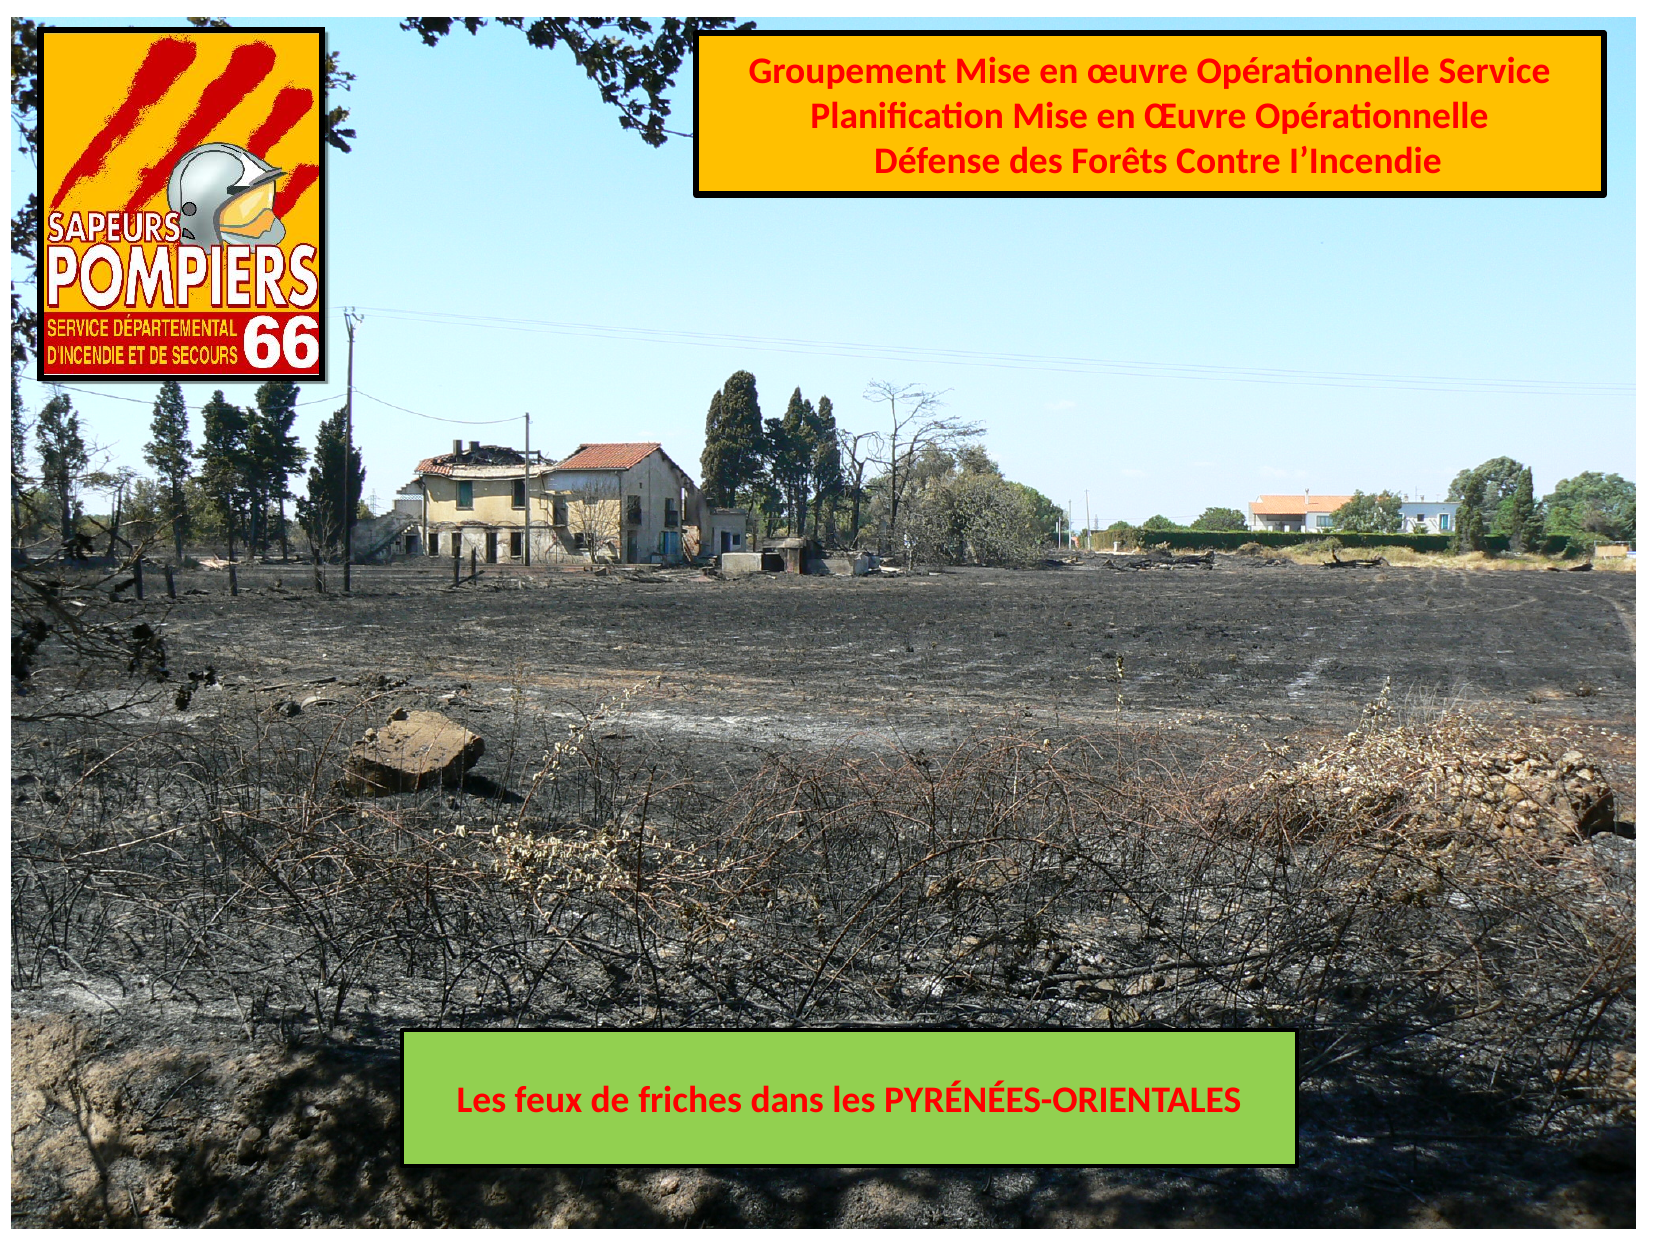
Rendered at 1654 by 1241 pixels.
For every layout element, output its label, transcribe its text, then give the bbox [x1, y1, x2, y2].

picture [11, 17, 1636, 1229]
text_box Groupement Mise en œuvre Opérationnelle Service Planification Mise en Œuvre Opérationnelle Défense des Forêts Contre I’Incendie [695, 33, 1604, 195]
text_box Les feux de friches dans les PYRÉNÉES-ORIENTALES [401, 1029, 1297, 1166]
